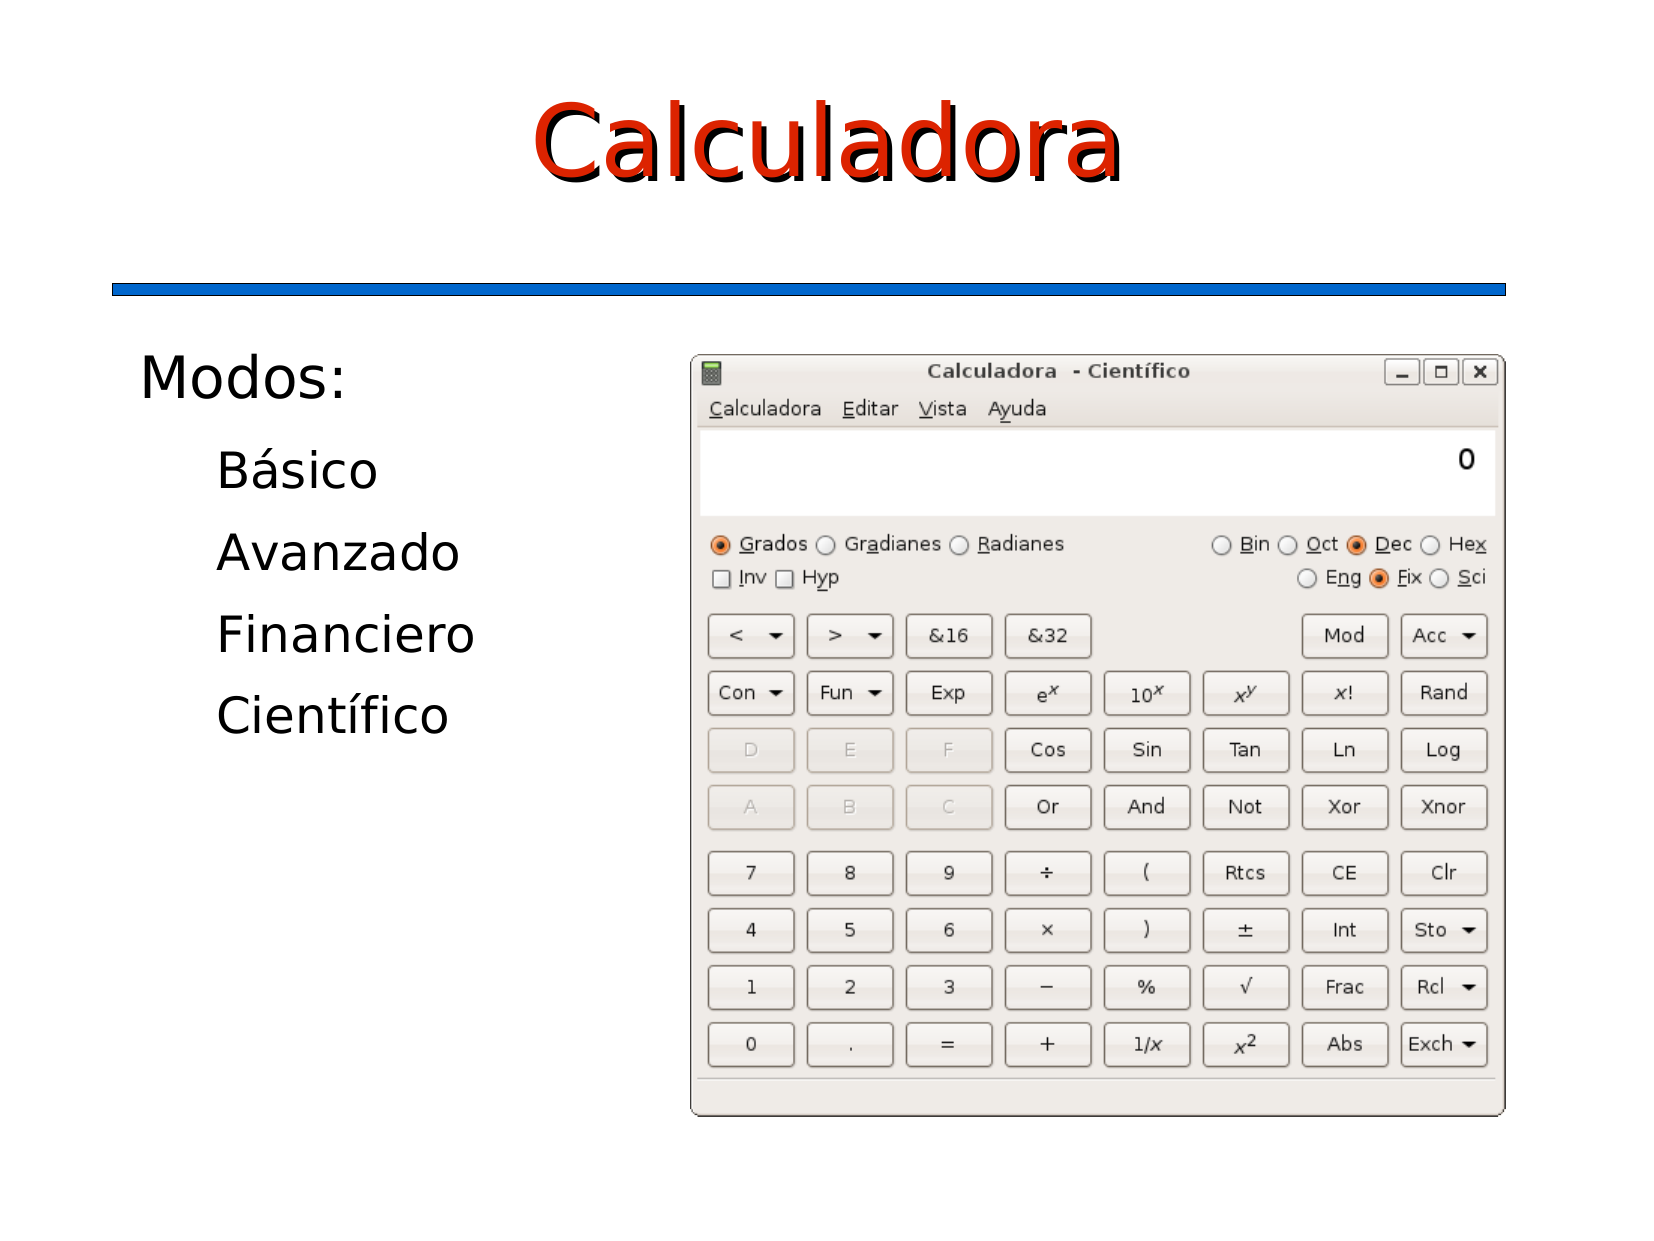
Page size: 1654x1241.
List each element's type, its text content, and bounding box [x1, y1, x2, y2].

list Modos: Básico Avanzado Financiero Científico [121, 344, 1534, 1127]
title Calculadora [121, 37, 1534, 246]
picture [690, 354, 1506, 1117]
